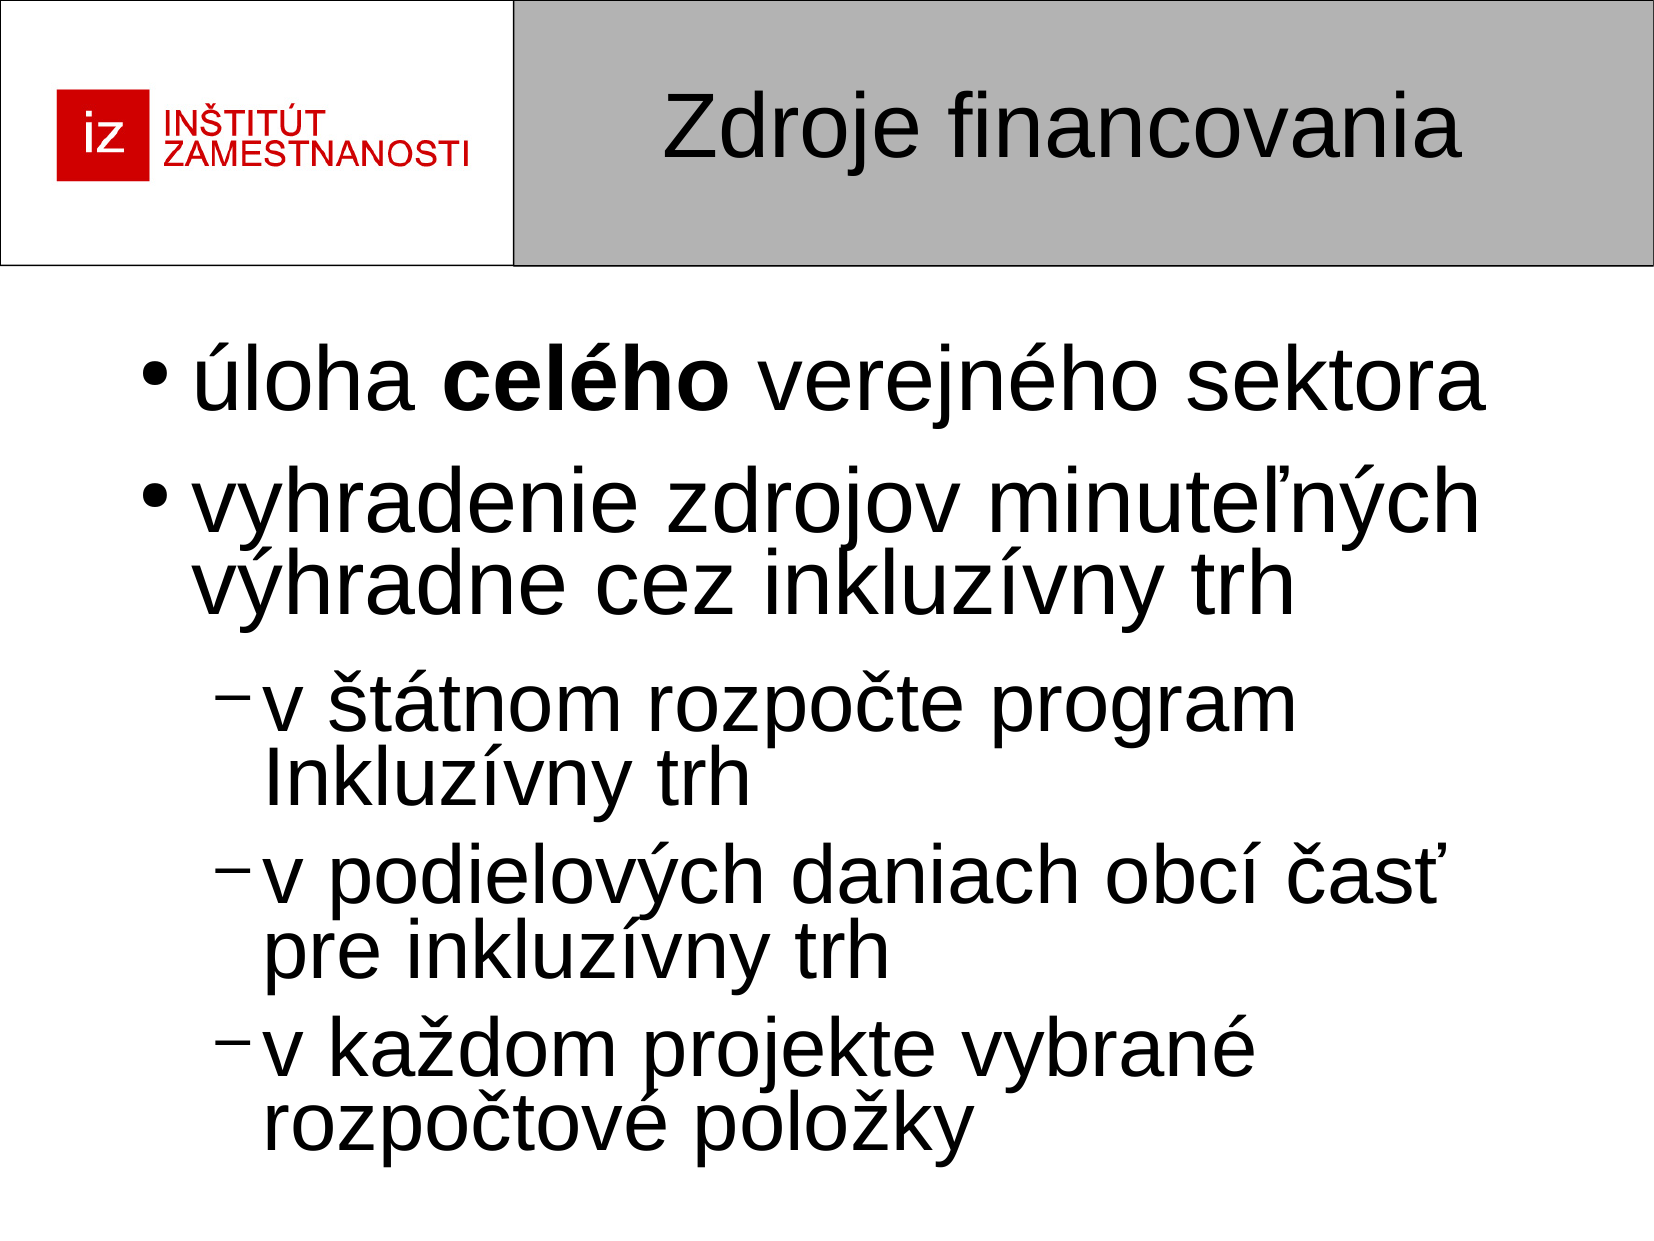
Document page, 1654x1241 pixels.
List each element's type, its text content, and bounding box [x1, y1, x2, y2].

title Zdroje financovania [561, 30, 1565, 237]
list úloha celého verejného sektora vyhradenie zdrojov minuteľných výhradne cez inkluzívny trh v štátnom rozpočte program Inkluzívny trh v podielových daniach obcí časť pre inkluzívny trh v každom projekte vybrané rozpočtové položky [121, 344, 1533, 1187]
picture [5, 8, 512, 257]
